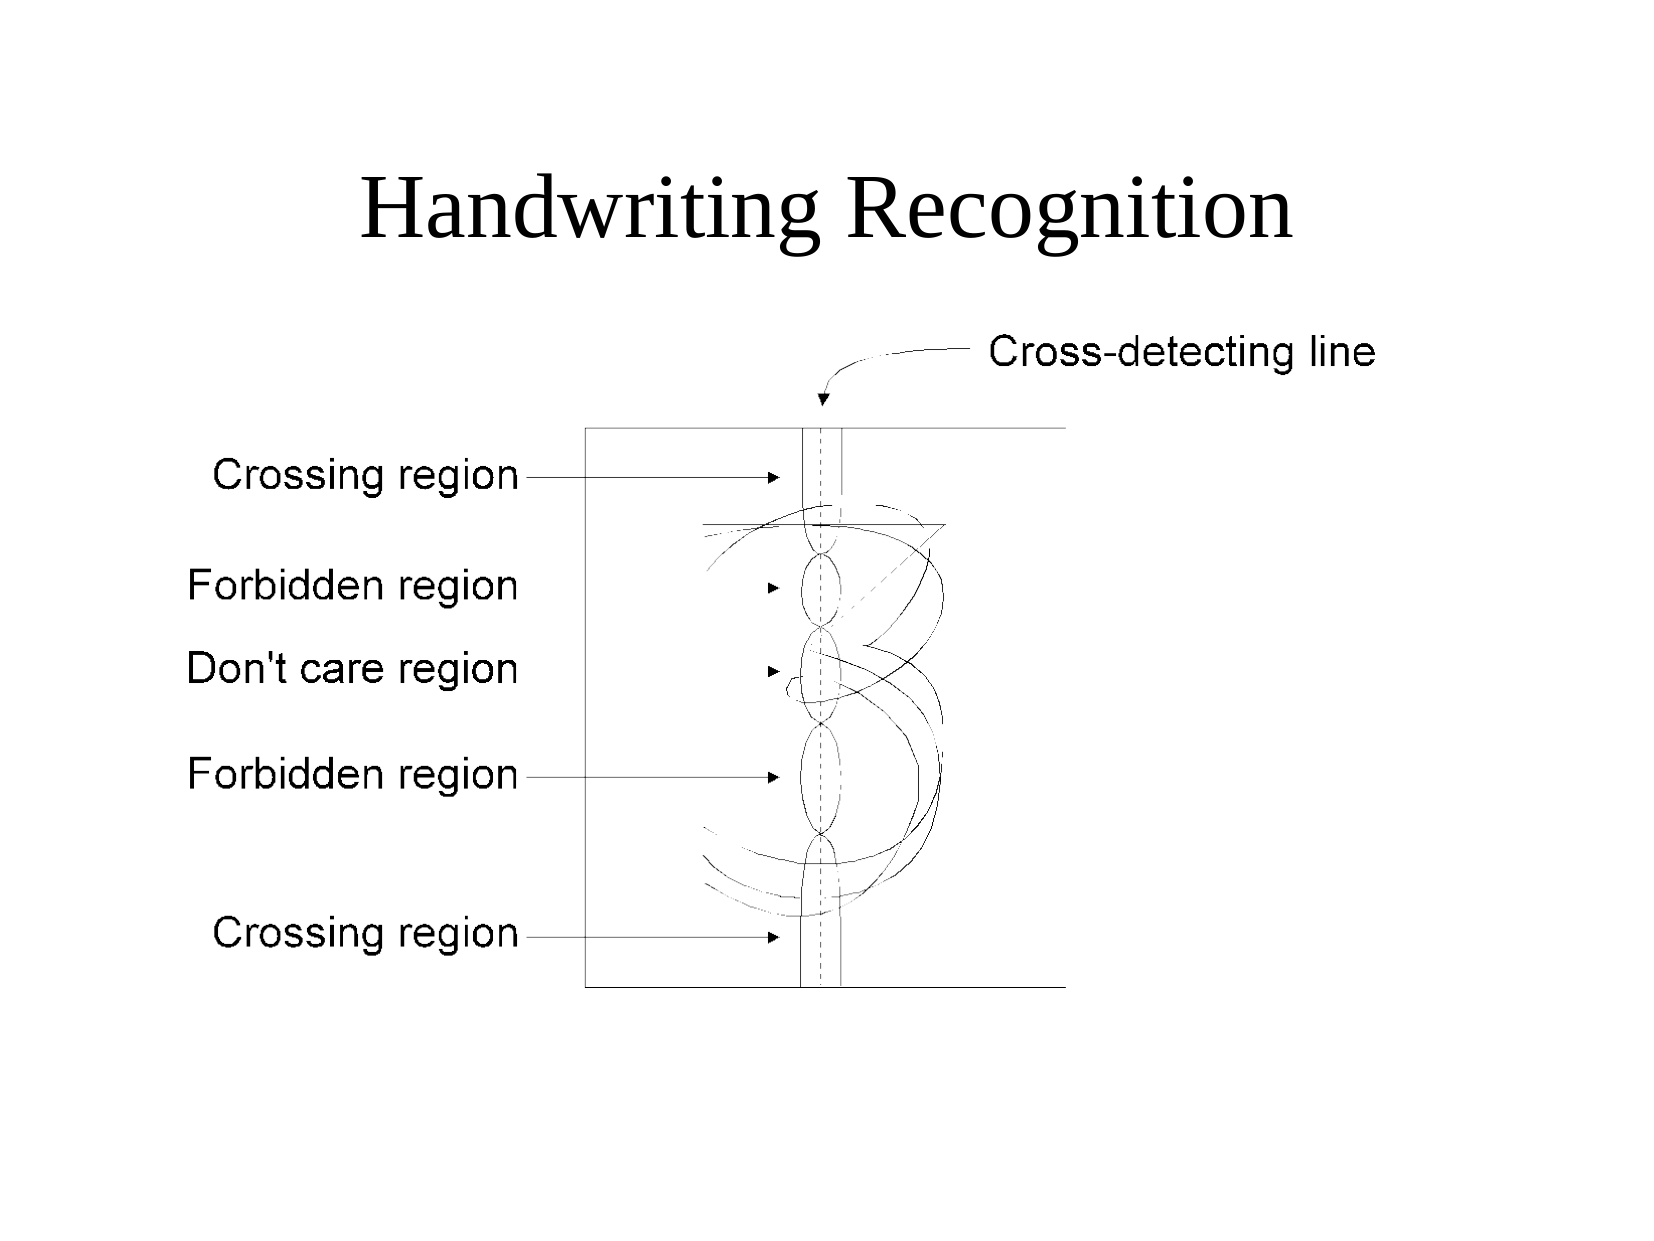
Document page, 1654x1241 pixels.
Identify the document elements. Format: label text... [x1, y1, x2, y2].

title Handwriting Recognition [121, 102, 1534, 311]
picture [186, 334, 1376, 988]
